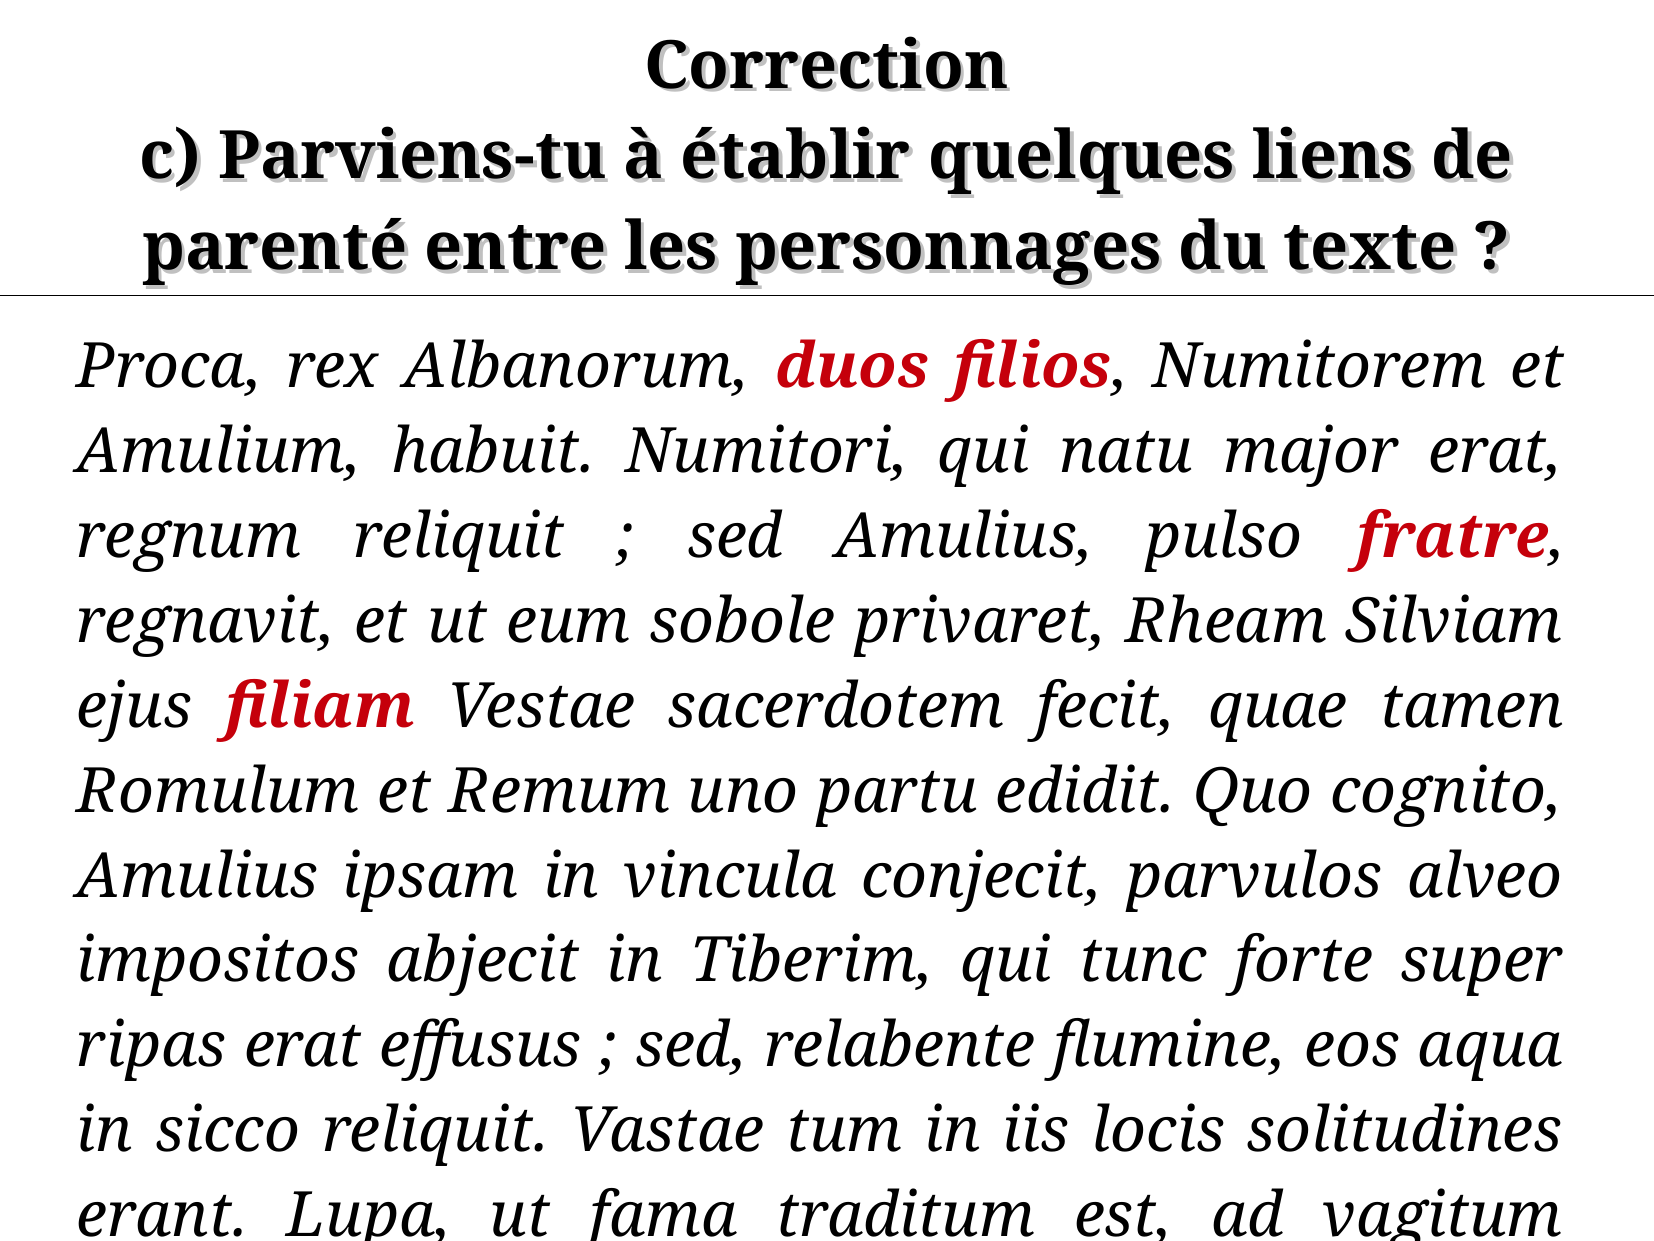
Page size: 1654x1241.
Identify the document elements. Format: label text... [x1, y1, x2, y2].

title Correction c) Parviens-tu à établir quelques liens de parenté entre les personnages du texte ? [82, 38, 1571, 267]
list Proca, rex Albanorum, duos filios, Numitorem et Amulium, habuit. Numitori, qui natu major erat, regnum reliquit ; sed Amulius, pulso fratre, regnavit, et ut eum sobole privaret, Rheam Silviam ejus filiam Vestae sacerdotem fecit, quae tamen Romulum et Remum uno partu edidit. Quo cognito, Amulius ipsam in vincula conjecit, parvulos alveo impositos abjecit in Tiberim, qui tunc forte super ripas erat effusus ; sed, relabente flumine, eos aqua in sicco reliquit. Vastae tum in iis locis solitudines erant. Lupa, ut fama traditum est, ad vagitum accurrit, infantes lingua lambit, ubera eorum ori admovit. [76, 320, 1565, 1241]
